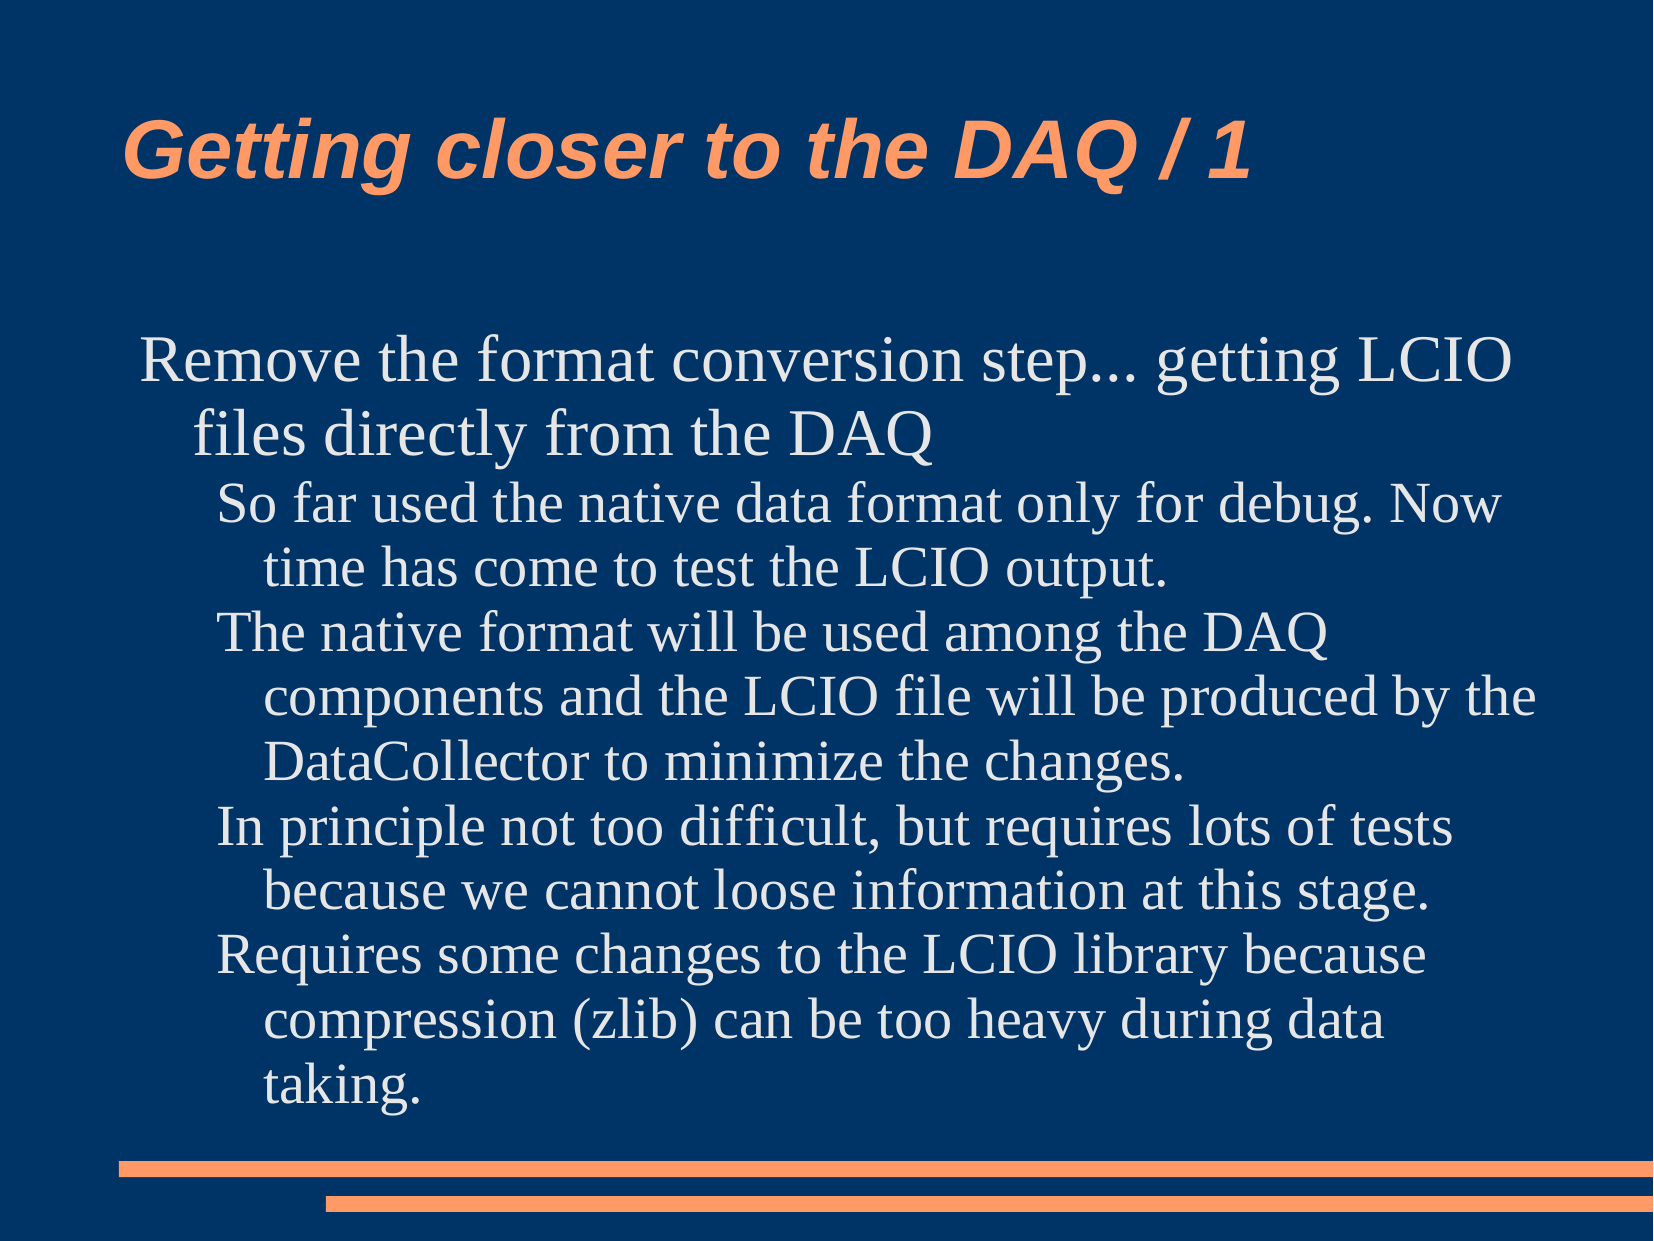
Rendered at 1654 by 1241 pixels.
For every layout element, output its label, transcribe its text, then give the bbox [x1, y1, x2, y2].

list Remove the format conversion step... getting LCIO files directly from the DAQ So far used the native data format only for debug. Now time has come to test the LCIO output. The native format will be used among the DAQ components and the LCIO file will be produced by the DataCollector to minimize the changes. In principle not too difficult, but requires lots of tests because we cannot loose information at this stage. Requires some changes to the LCIO library because compression (zlib) can be too heavy during data taking. [121, 322, 1561, 1133]
title Getting closer to the DAQ / 1 [121, 46, 1534, 254]
